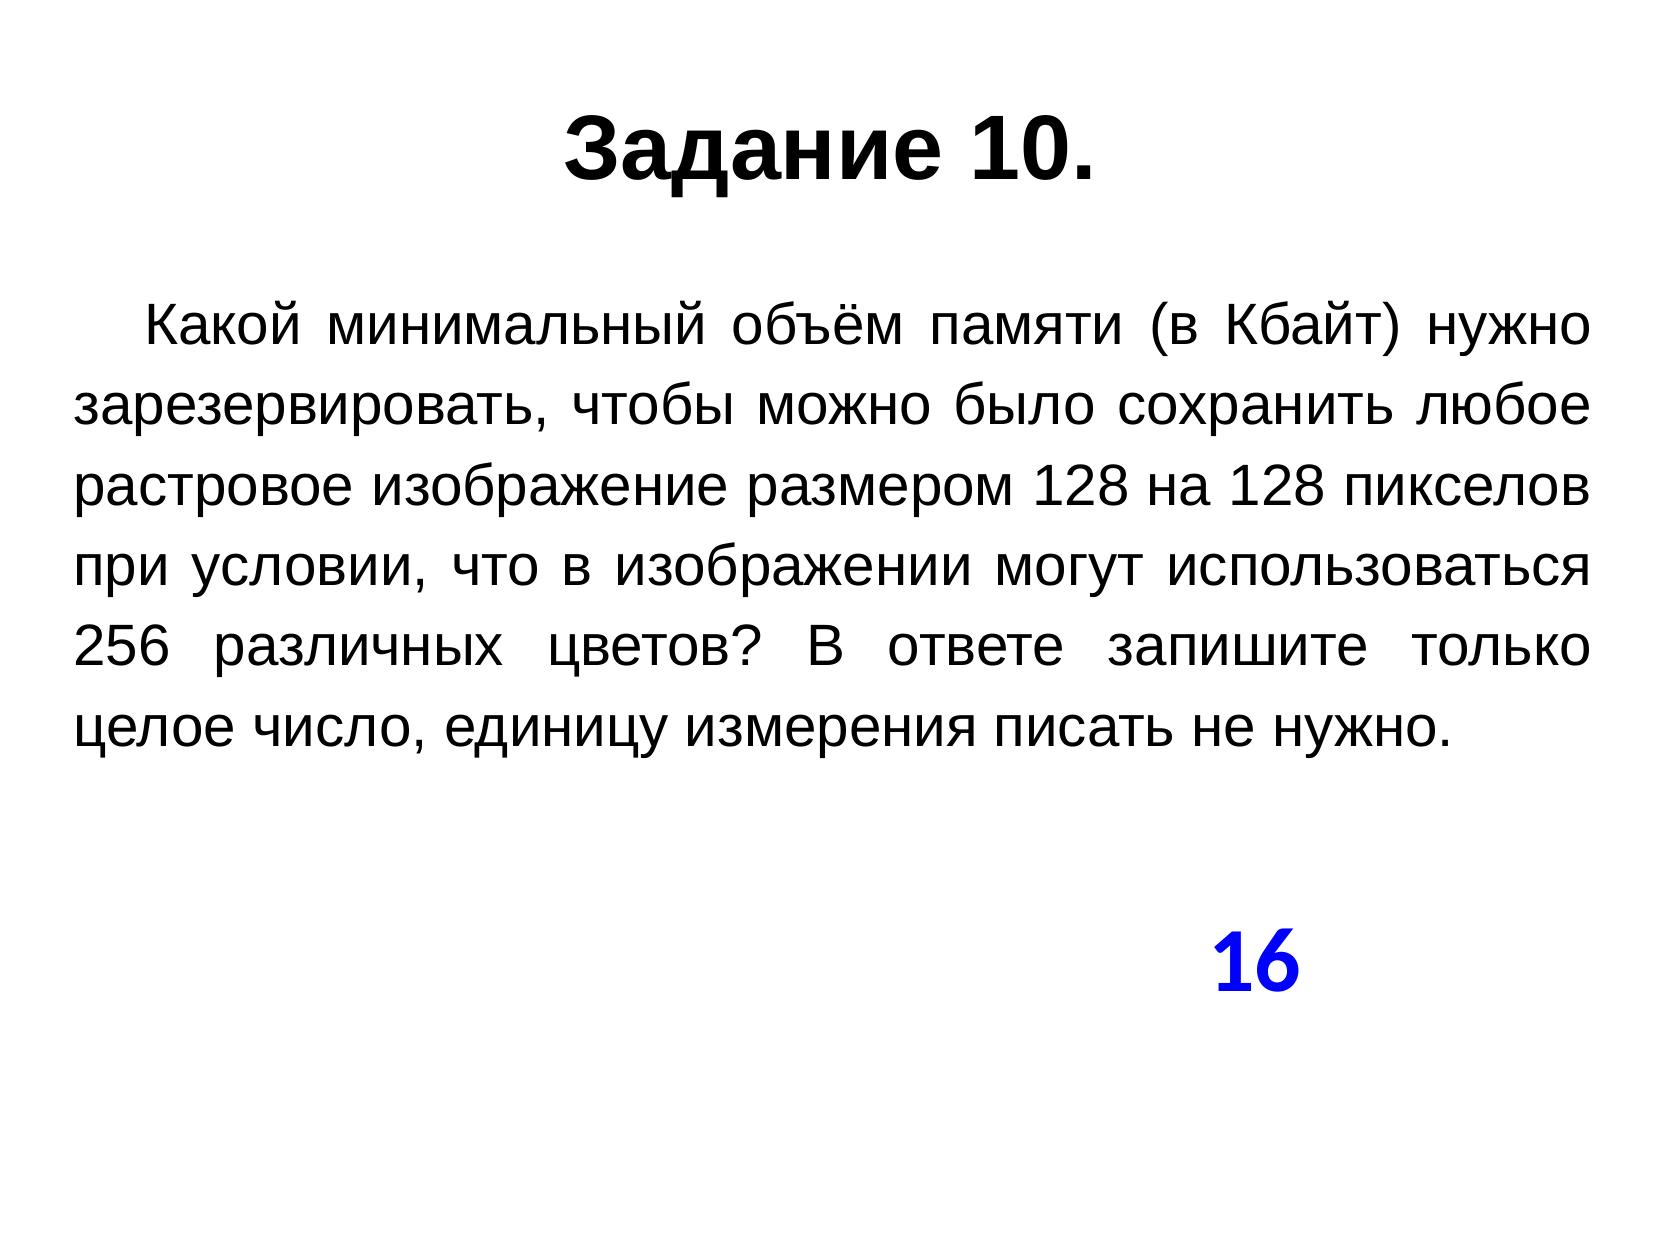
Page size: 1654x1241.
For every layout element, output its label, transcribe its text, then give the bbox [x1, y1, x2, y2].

title Задание 10. [82, 68, 1571, 268]
list Какой минимальный объём памяти (в Кбайт) нужно зарезервировать, чтобы можно было сохранить любое растровое изображение размером 128 на 128 пикселов при условии, что в изображении могут использоваться 256 различных цветов? В ответе запишите только целое число, единицу измерения писать не нужно. [58, 268, 1609, 1194]
text_box 16 [1151, 915, 1359, 1022]
